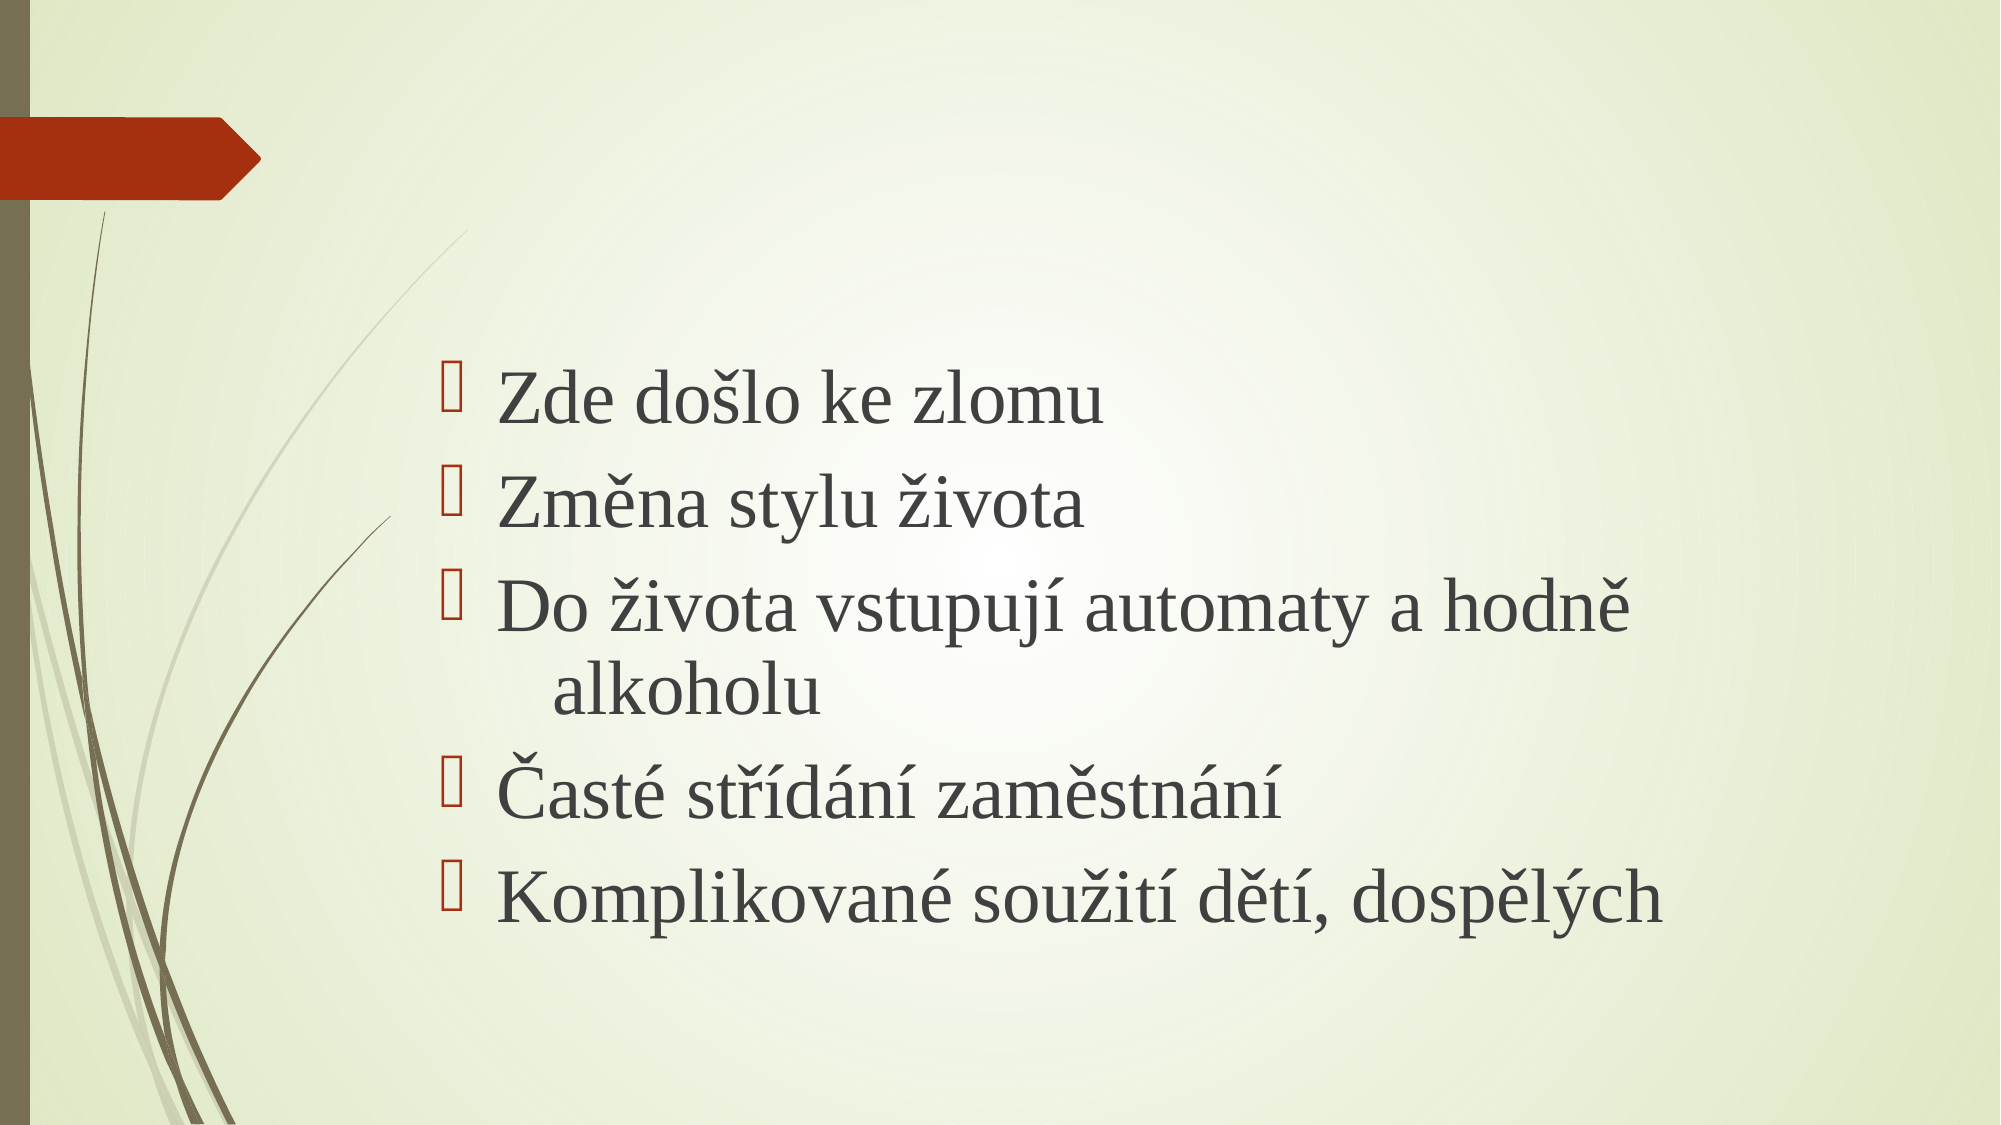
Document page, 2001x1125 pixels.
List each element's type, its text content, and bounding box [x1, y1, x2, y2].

list Zde došlo ke zlomu Změna stylu života Do života vstupují automaty a hodně alkoholu Časté střídání zaměstnání Komplikované soužití dětí, dospělých [424, 350, 1888, 970]
